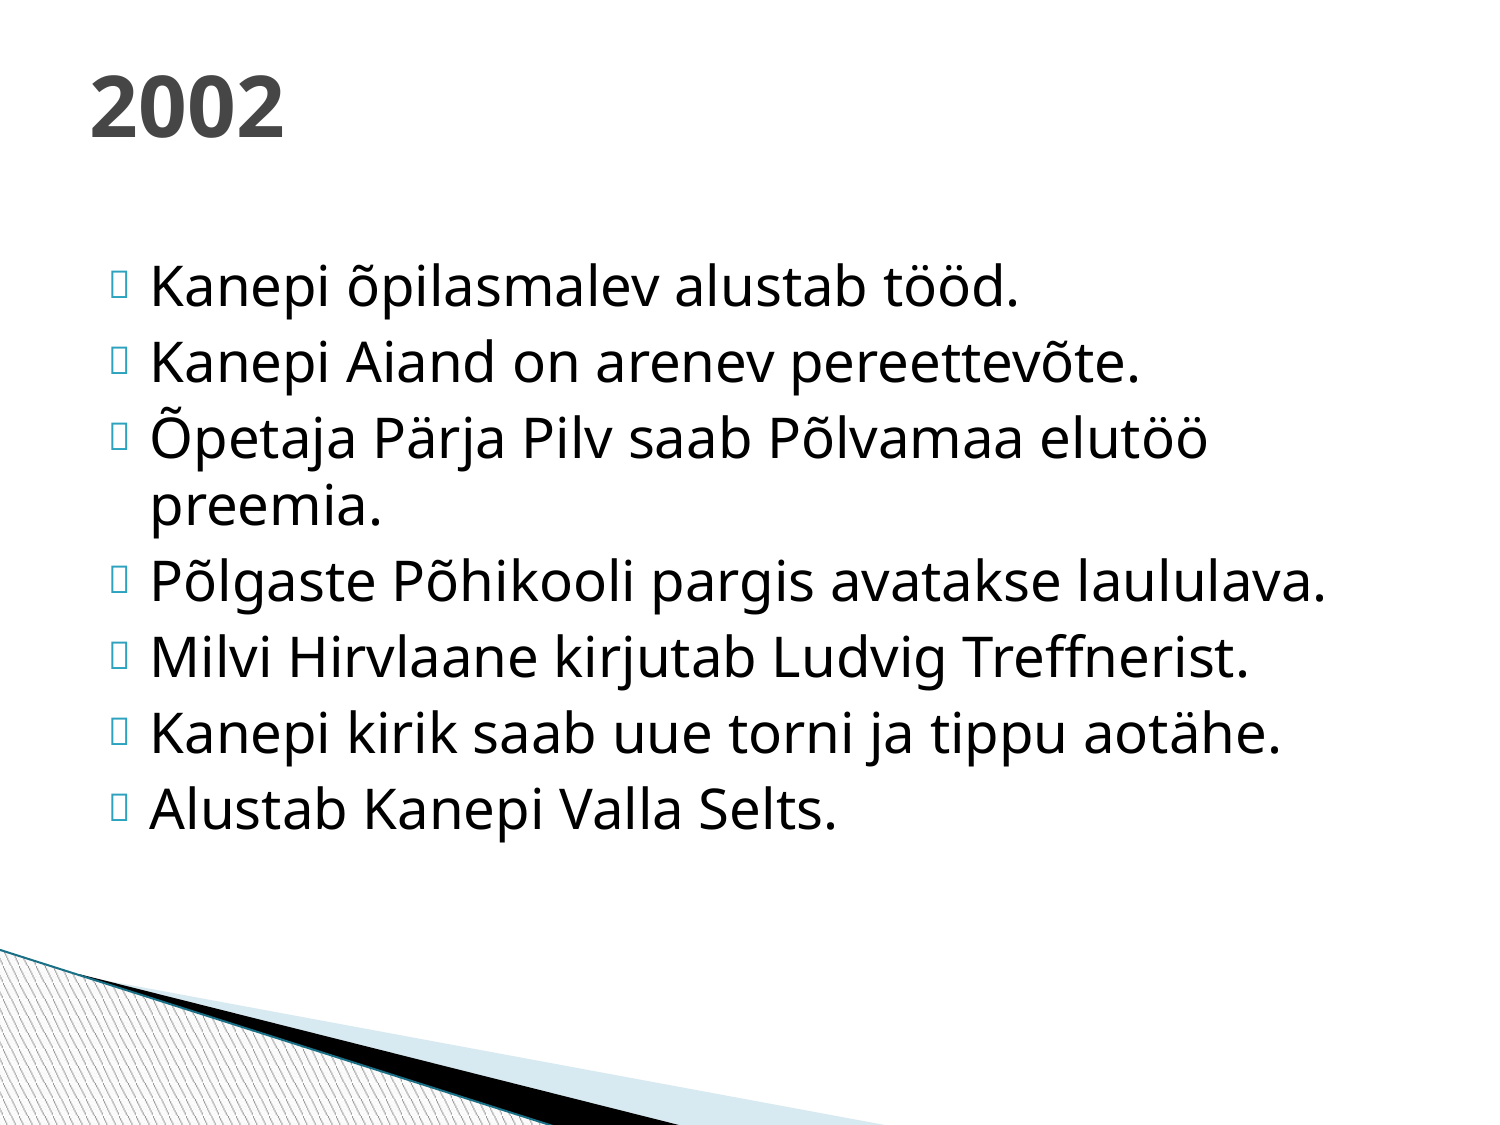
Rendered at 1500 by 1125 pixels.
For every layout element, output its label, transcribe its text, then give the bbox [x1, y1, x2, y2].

list Kanepi õpilasmalev alustab tööd. Kanepi Aiand on arenev pereettevõte. Õpetaja Pärja Pilv saab Põlvamaa elutöö preemia. Põlgaste Põhikooli pargis avatakse laululava. Milvi Hirvlaane kirjutab Ludvig Treffnerist. Kanepi kirik saab uue torni ja tippu aotähe. Alustab Kanepi Valla Selts. [75, 243, 1425, 986]
picture [0, 952, 543, 1125]
title 2002 [75, 45, 1425, 233]
